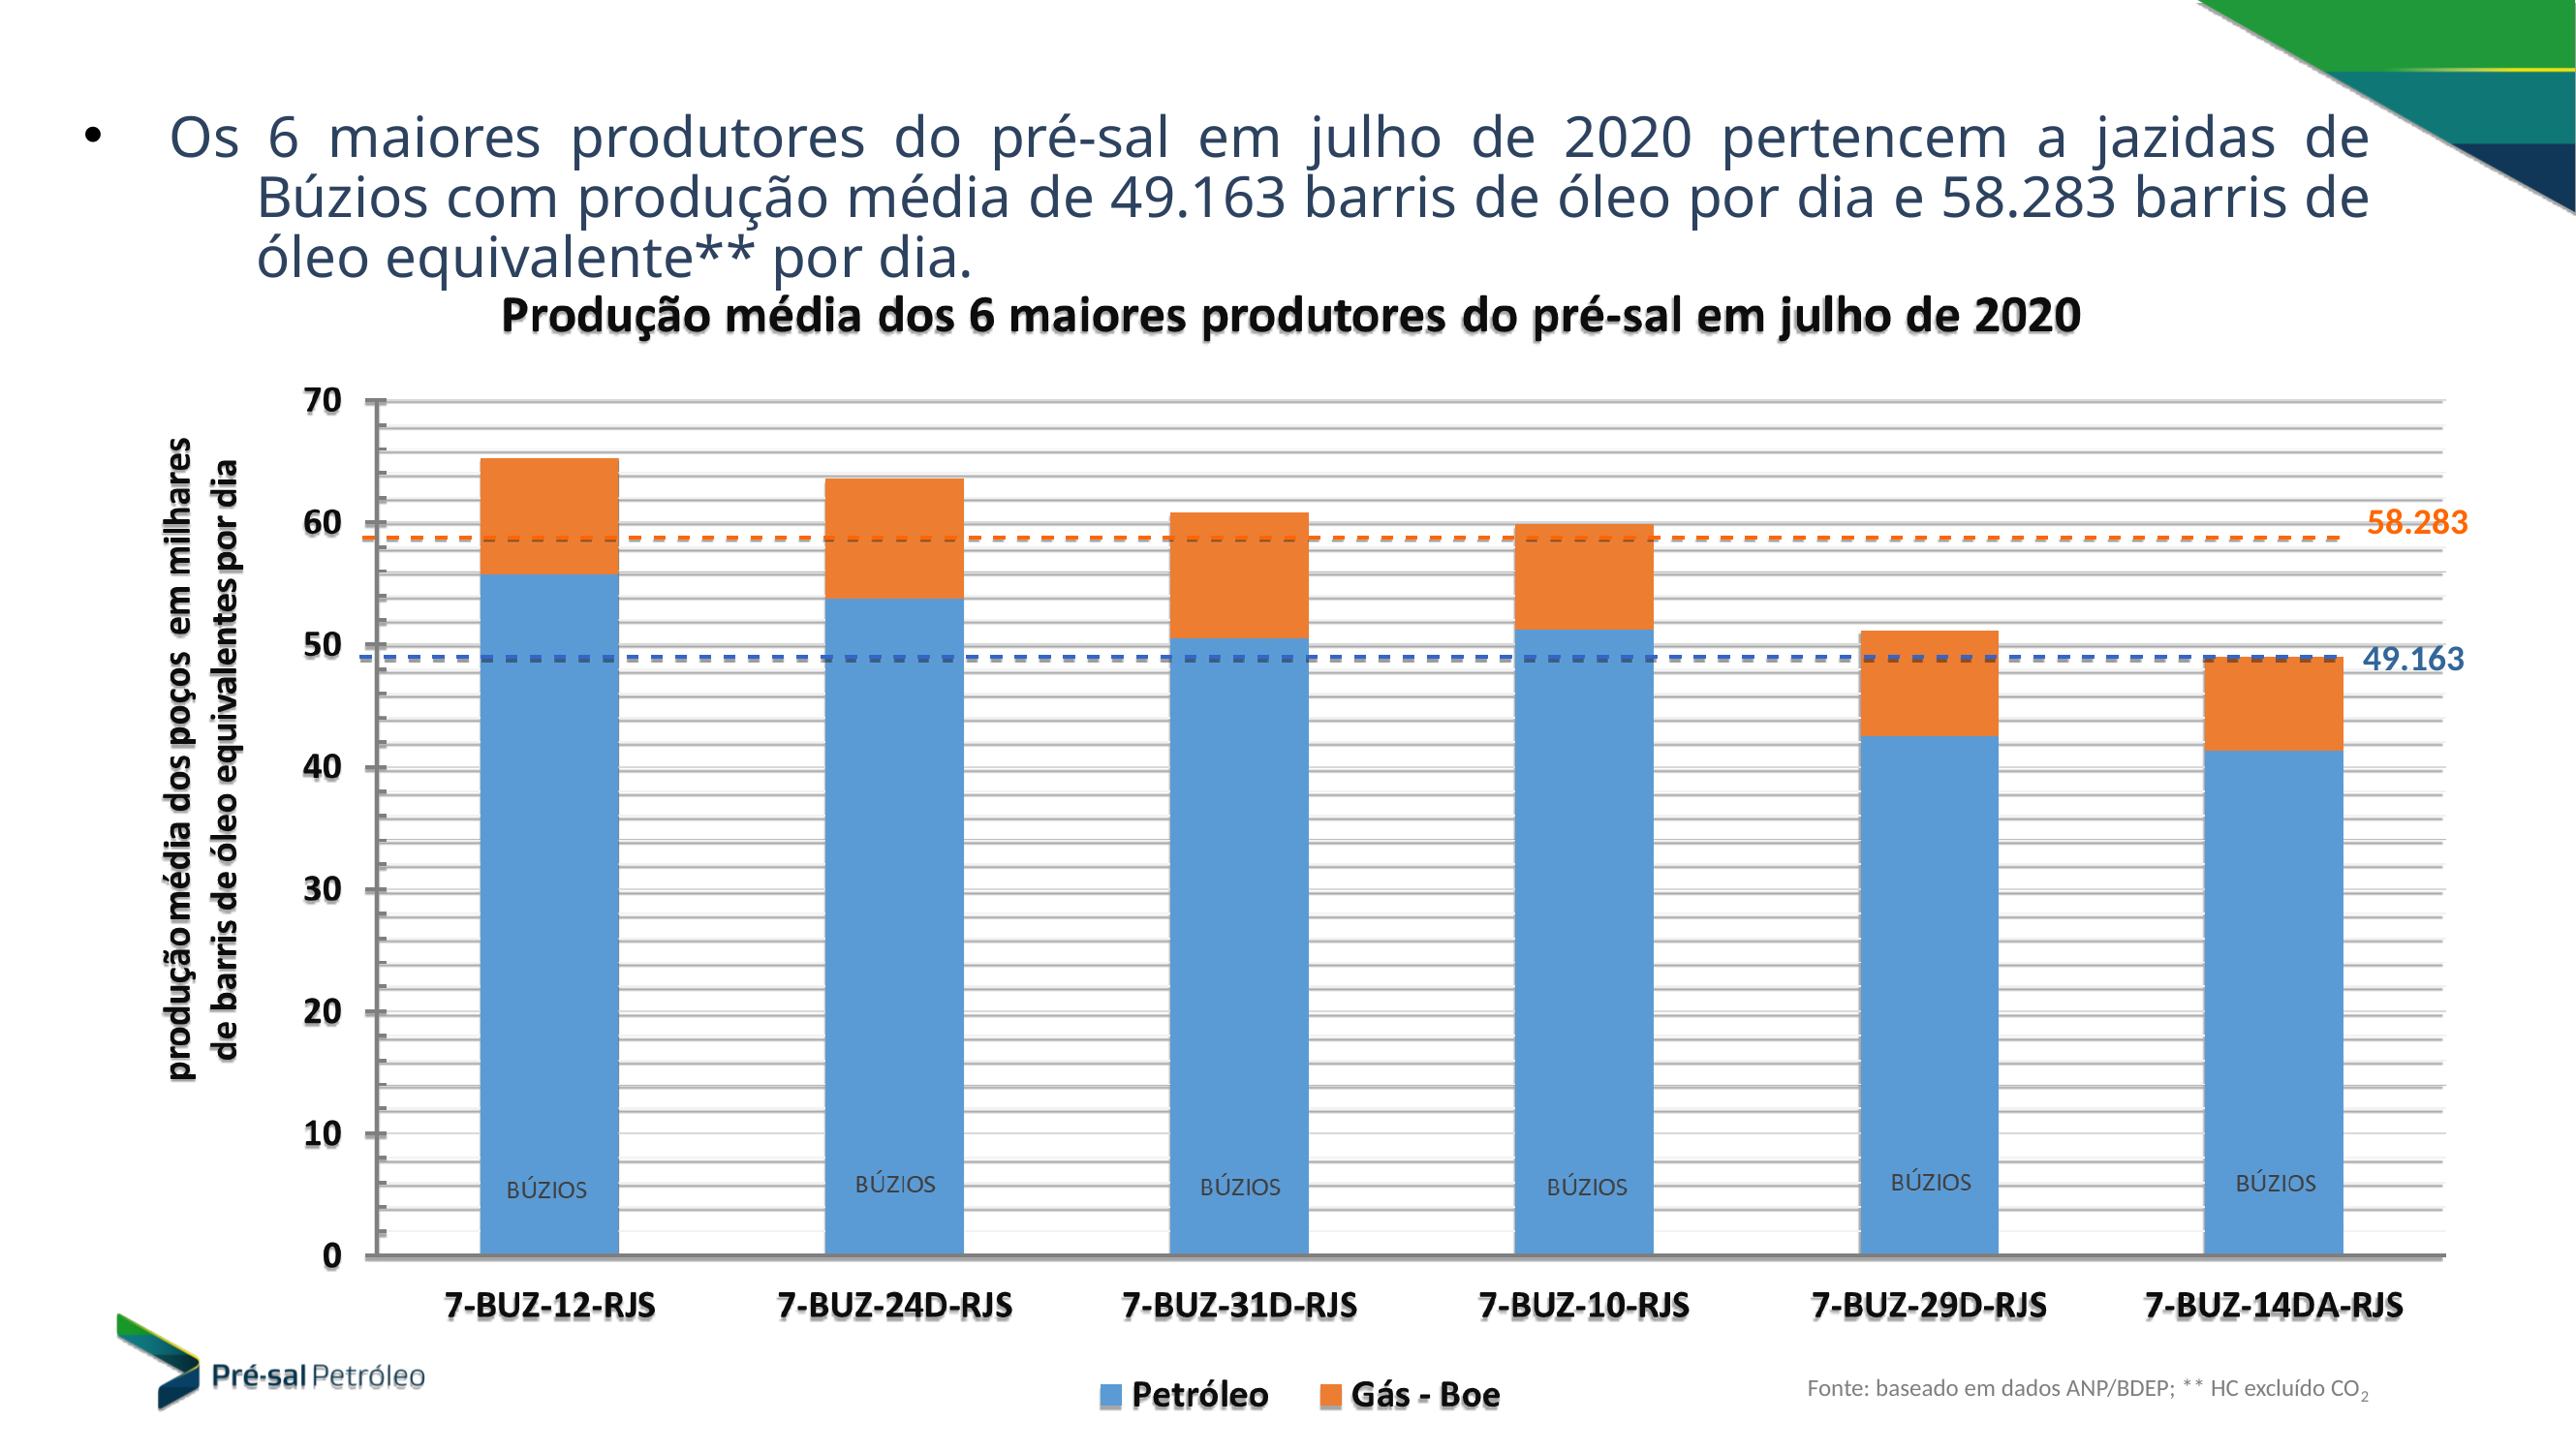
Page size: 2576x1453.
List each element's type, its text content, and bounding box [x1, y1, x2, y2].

text_box Os 6 maiores produtores do pré-sal em julho de 2020 pertencem a jazidas de Búzios com produção média de 49.163 barris de óleo por dia e 58.283 barris de óleo equivalente** por dia. [68, 100, 2387, 330]
text_box 58.283 [2352, 490, 2495, 550]
picture [88, 264, 2494, 1453]
text_box 49.163 [2348, 627, 2491, 687]
text_box Fonte: baseado em dados ANP/BDEP; ** HC excluído CO2 [1792, 1365, 2395, 1409]
